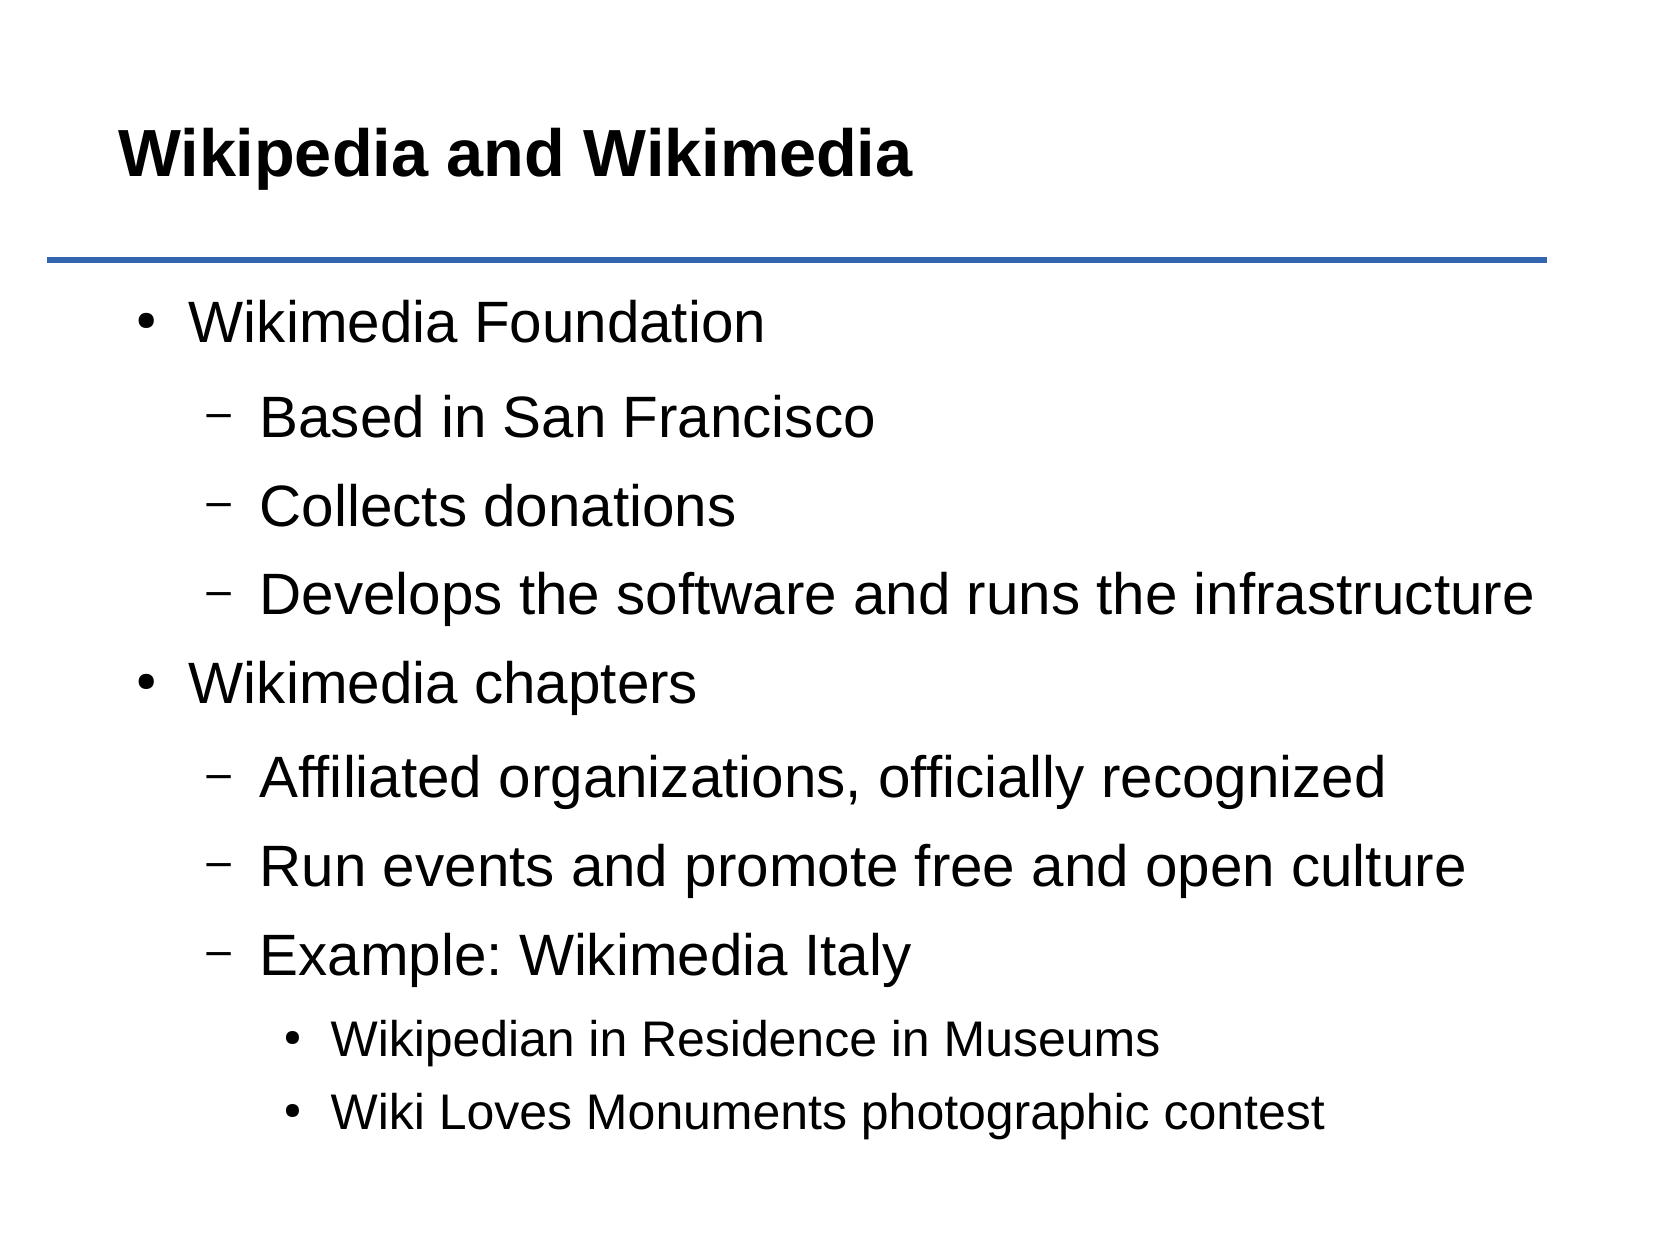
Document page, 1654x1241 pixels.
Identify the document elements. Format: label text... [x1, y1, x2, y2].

title Wikipedia and Wikimedia [118, 49, 1571, 257]
list Wikimedia Foundation Based in San Francisco Collects donations Develops the software and runs the infrastructure Wikimedia chapters Affiliated organizations, officially recognized Run events and promote free and open culture Example: Wikimedia Italy Wikipedian in Residence in Museums Wiki Loves Monuments photographic contest [118, 290, 1571, 1170]
